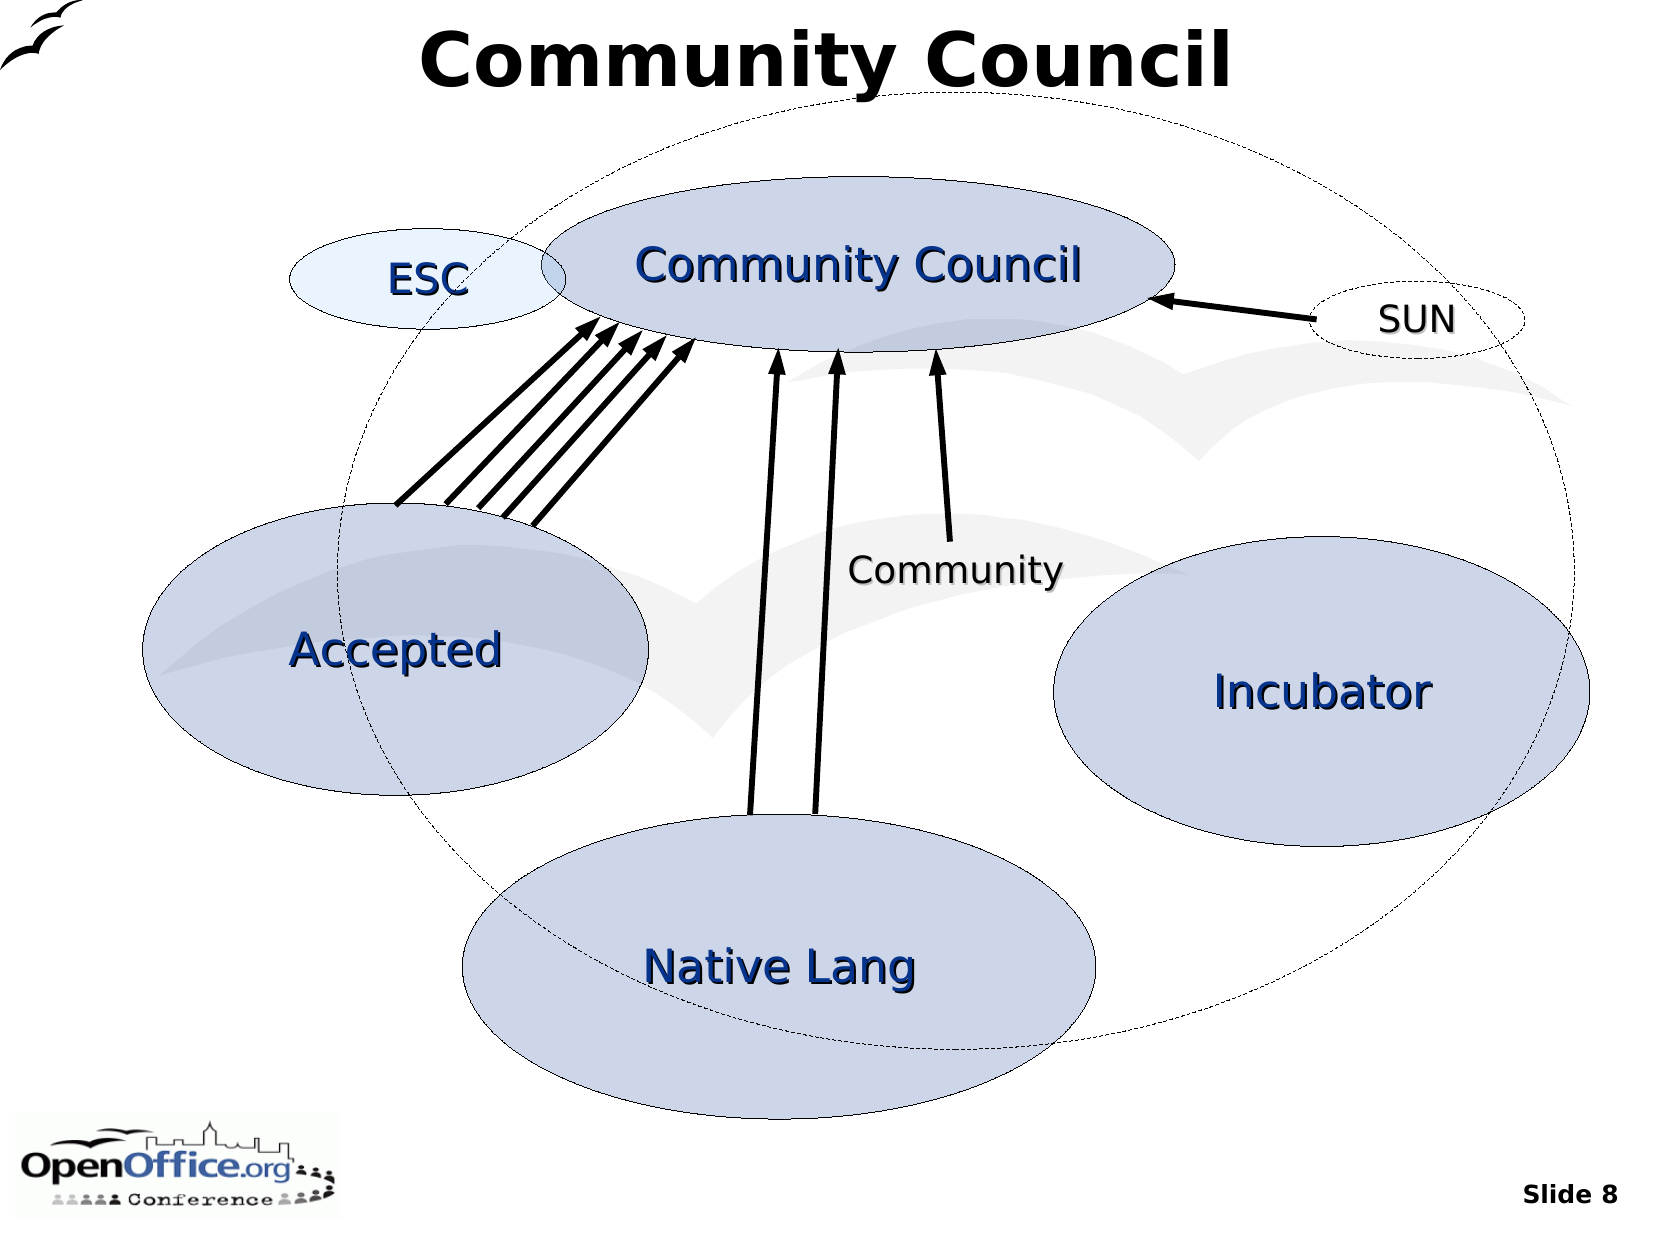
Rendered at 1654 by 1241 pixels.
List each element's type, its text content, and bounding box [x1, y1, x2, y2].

text_box ESC [289, 228, 510, 330]
picture [15, 1112, 341, 1220]
text_box Native Lang [462, 895, 1053, 1120]
text_box SUN [1451, 283, 1525, 344]
text_box Incubator [1490, 632, 1590, 813]
text_box Community [337, 92, 1575, 1050]
text_box Accepted [142, 506, 409, 796]
title Community Council [0, 0, 1654, 121]
